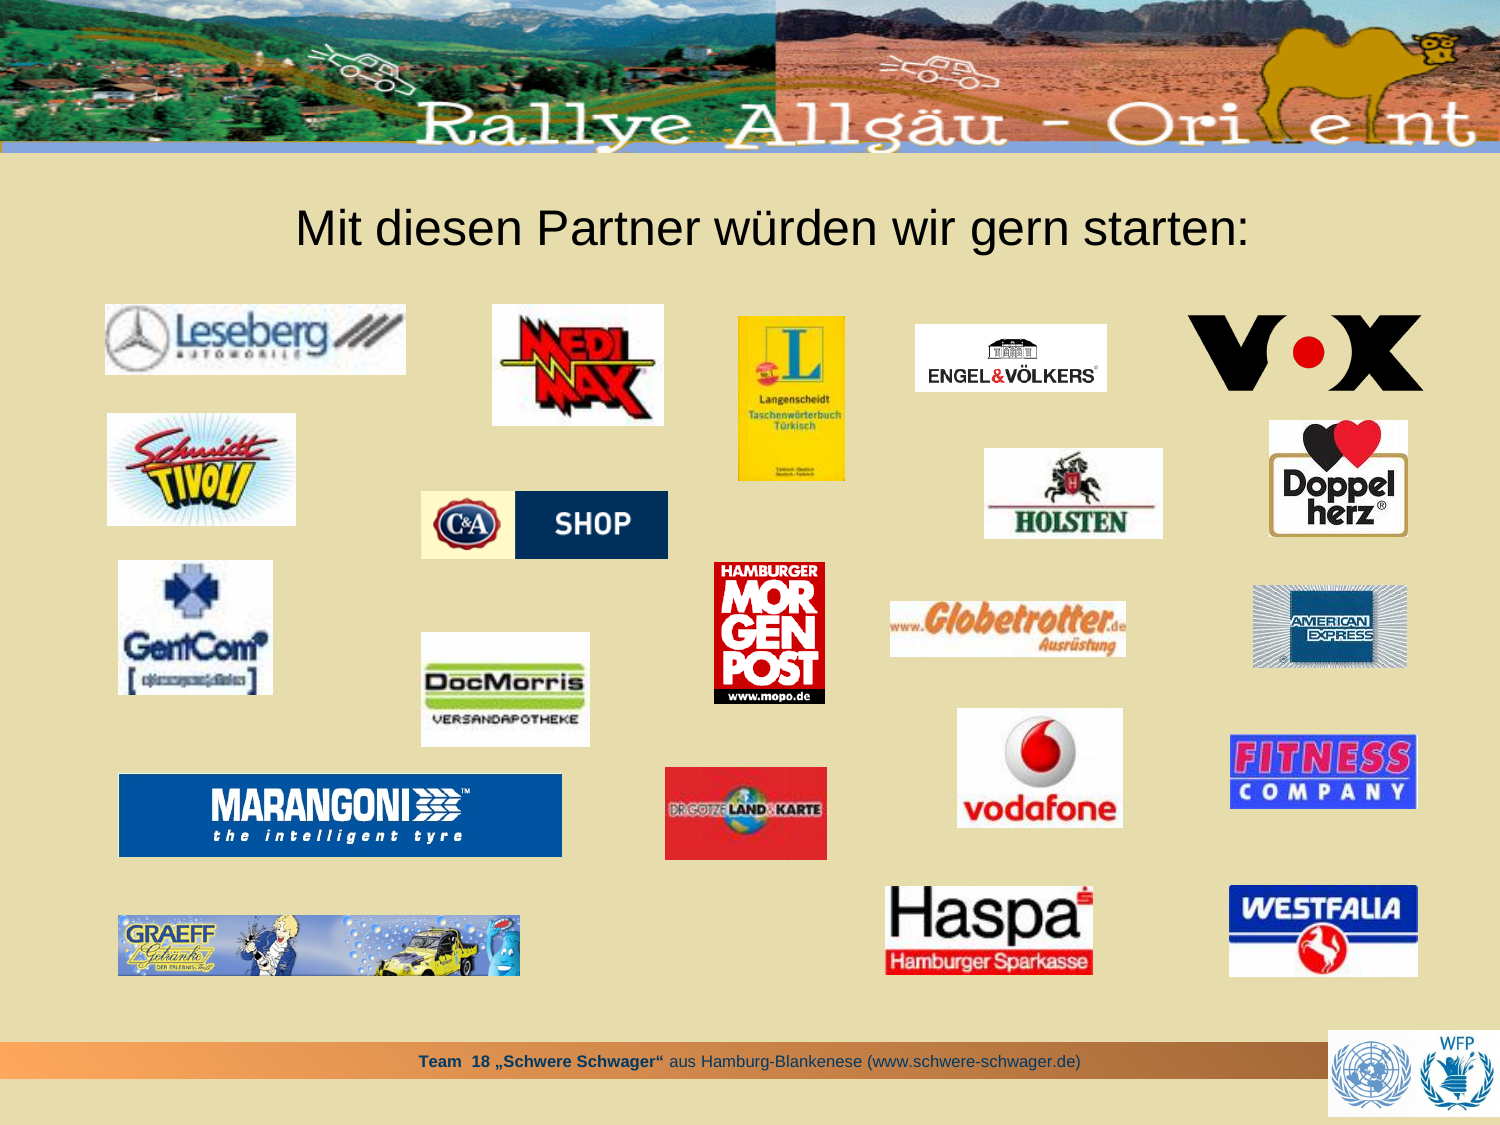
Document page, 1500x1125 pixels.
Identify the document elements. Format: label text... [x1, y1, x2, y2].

picture [915, 324, 1107, 392]
picture [421, 632, 590, 747]
picture [1230, 734, 1418, 809]
picture [890, 601, 1126, 657]
picture [1229, 885, 1418, 977]
picture [0, 0, 1500, 153]
picture [1328, 1030, 1500, 1117]
picture [738, 316, 845, 481]
picture [885, 886, 1093, 975]
text_box Mit diesen Partner würden wir gern starten: [140, 187, 1407, 263]
picture [1269, 420, 1408, 537]
picture [1187, 314, 1424, 391]
picture [118, 773, 562, 857]
picture [107, 413, 296, 526]
picture [105, 304, 406, 376]
picture [492, 304, 664, 426]
picture [1253, 585, 1407, 668]
picture [421, 491, 668, 559]
picture [957, 708, 1123, 828]
picture [118, 915, 520, 976]
picture [714, 562, 825, 704]
picture [984, 448, 1163, 540]
picture [118, 560, 273, 695]
picture [665, 767, 827, 860]
